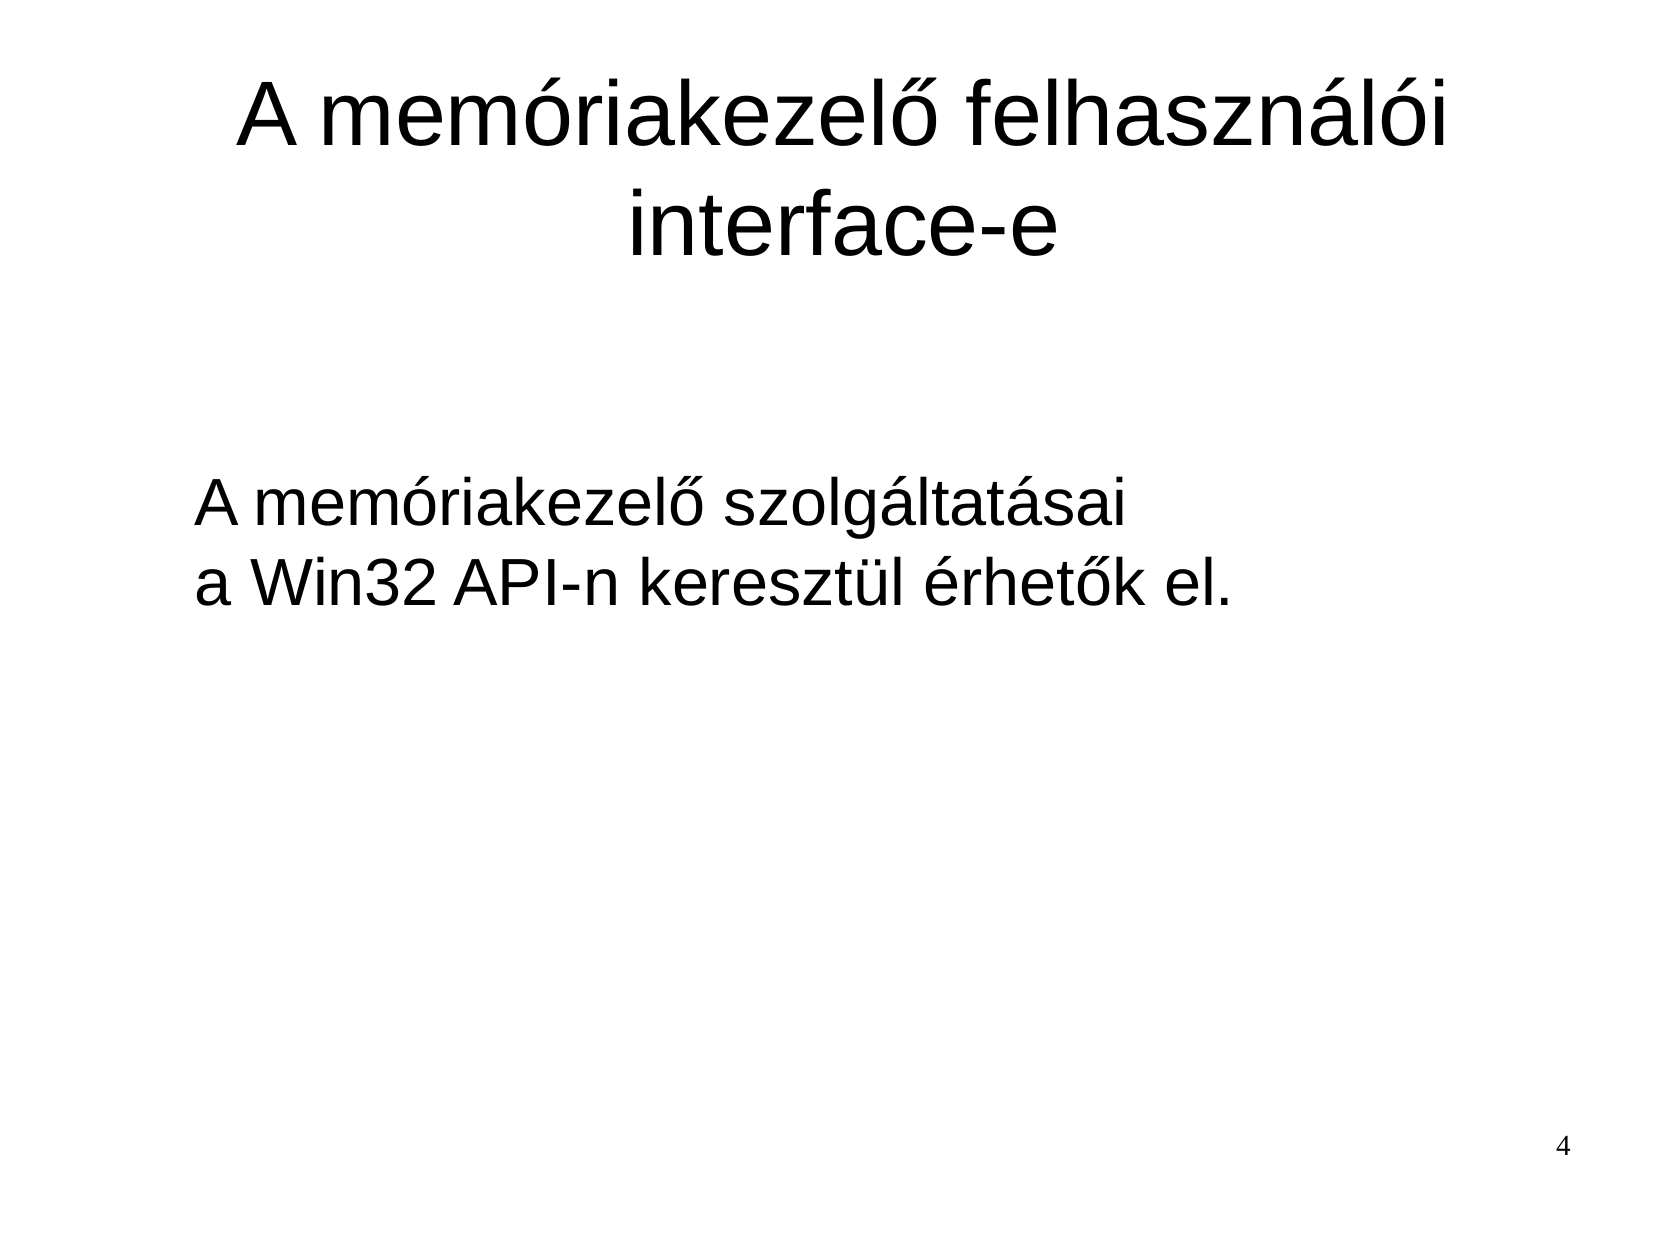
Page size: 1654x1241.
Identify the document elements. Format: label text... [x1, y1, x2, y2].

title A memóriakezelő felhasználói interface-e [123, 60, 1530, 267]
list A memóriakezelő szolgáltatásai a Win32 API-n keresztül érhetők el. [124, 358, 1530, 1103]
